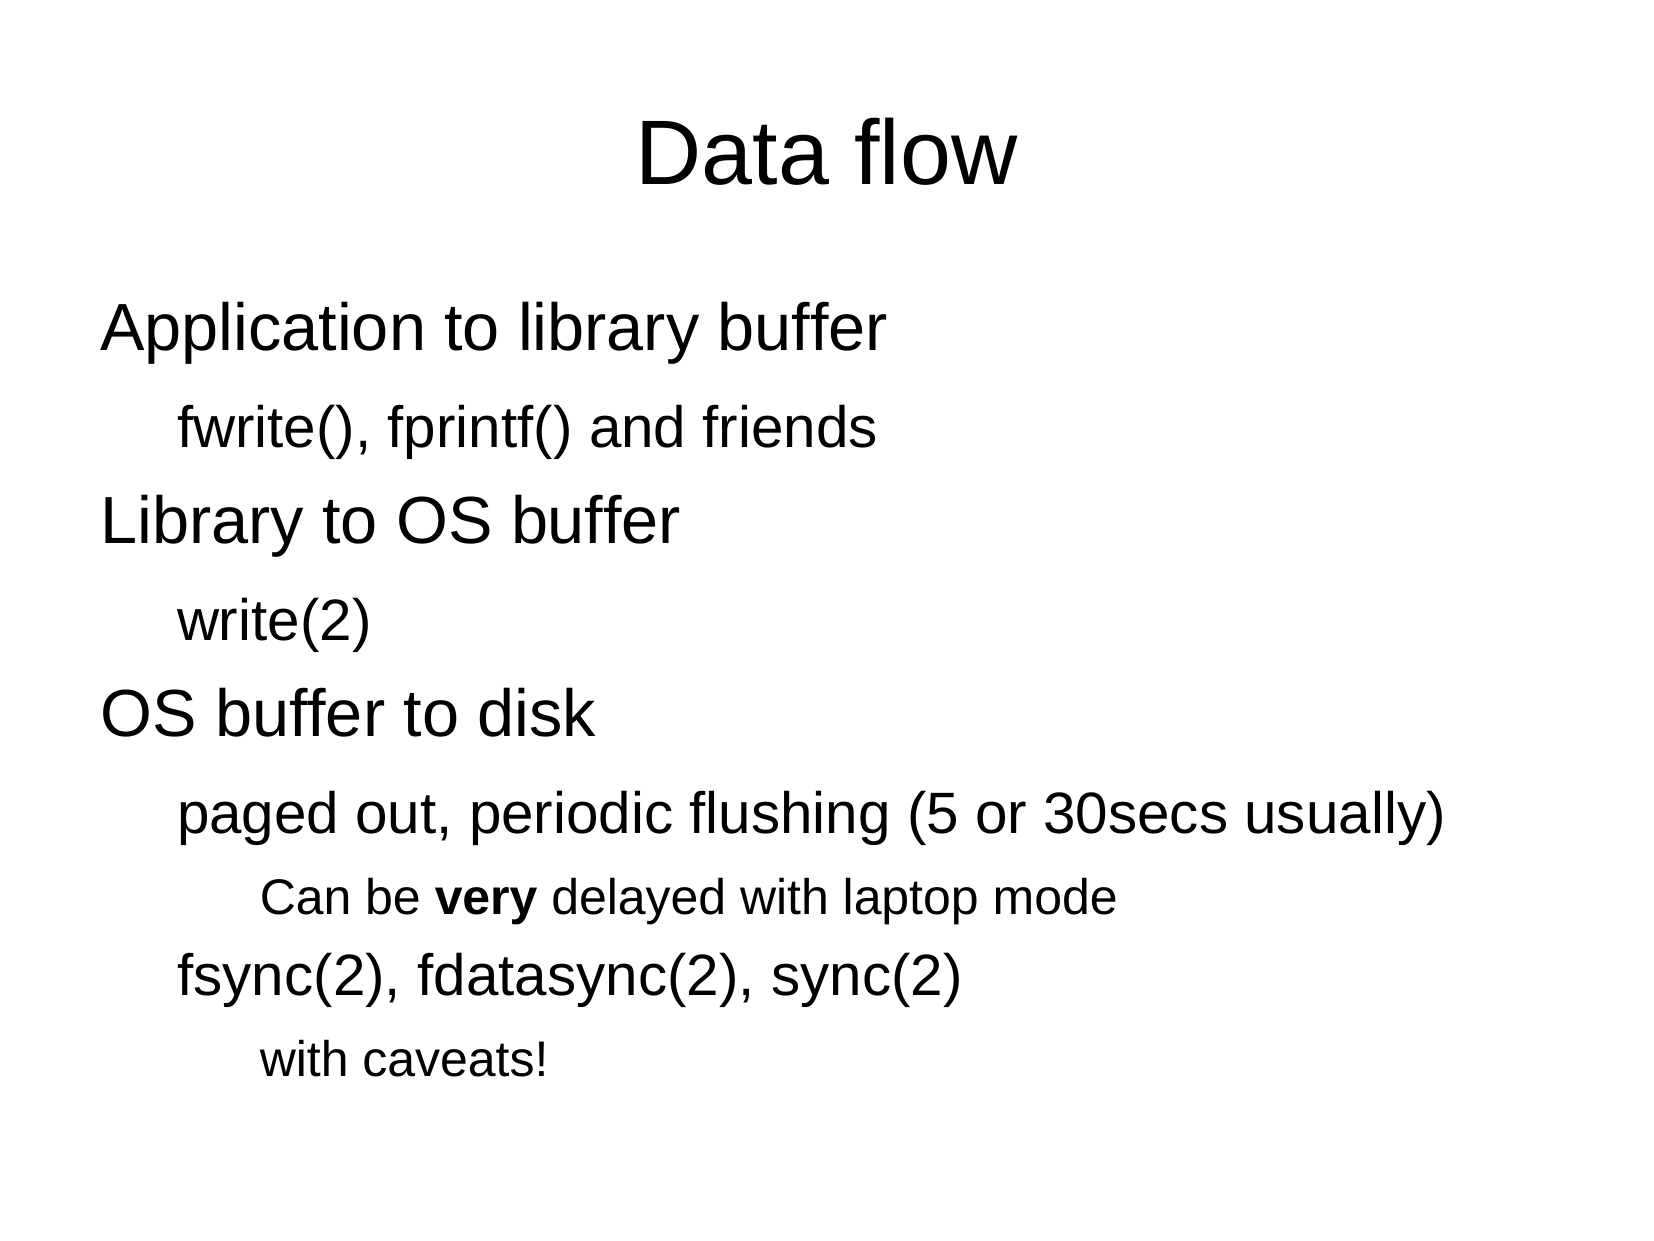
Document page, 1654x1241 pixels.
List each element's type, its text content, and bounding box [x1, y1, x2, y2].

list Application to library buffer fwrite(), fprintf() and friends Library to OS buffer write(2) OS buffer to disk paged out, periodic flushing (5 or 30secs usually) Can be very delayed with laptop mode fsync(2), fdatasync(2), sync(2) with caveats! [82, 290, 1571, 1157]
title Data flow [82, 56, 1571, 250]
